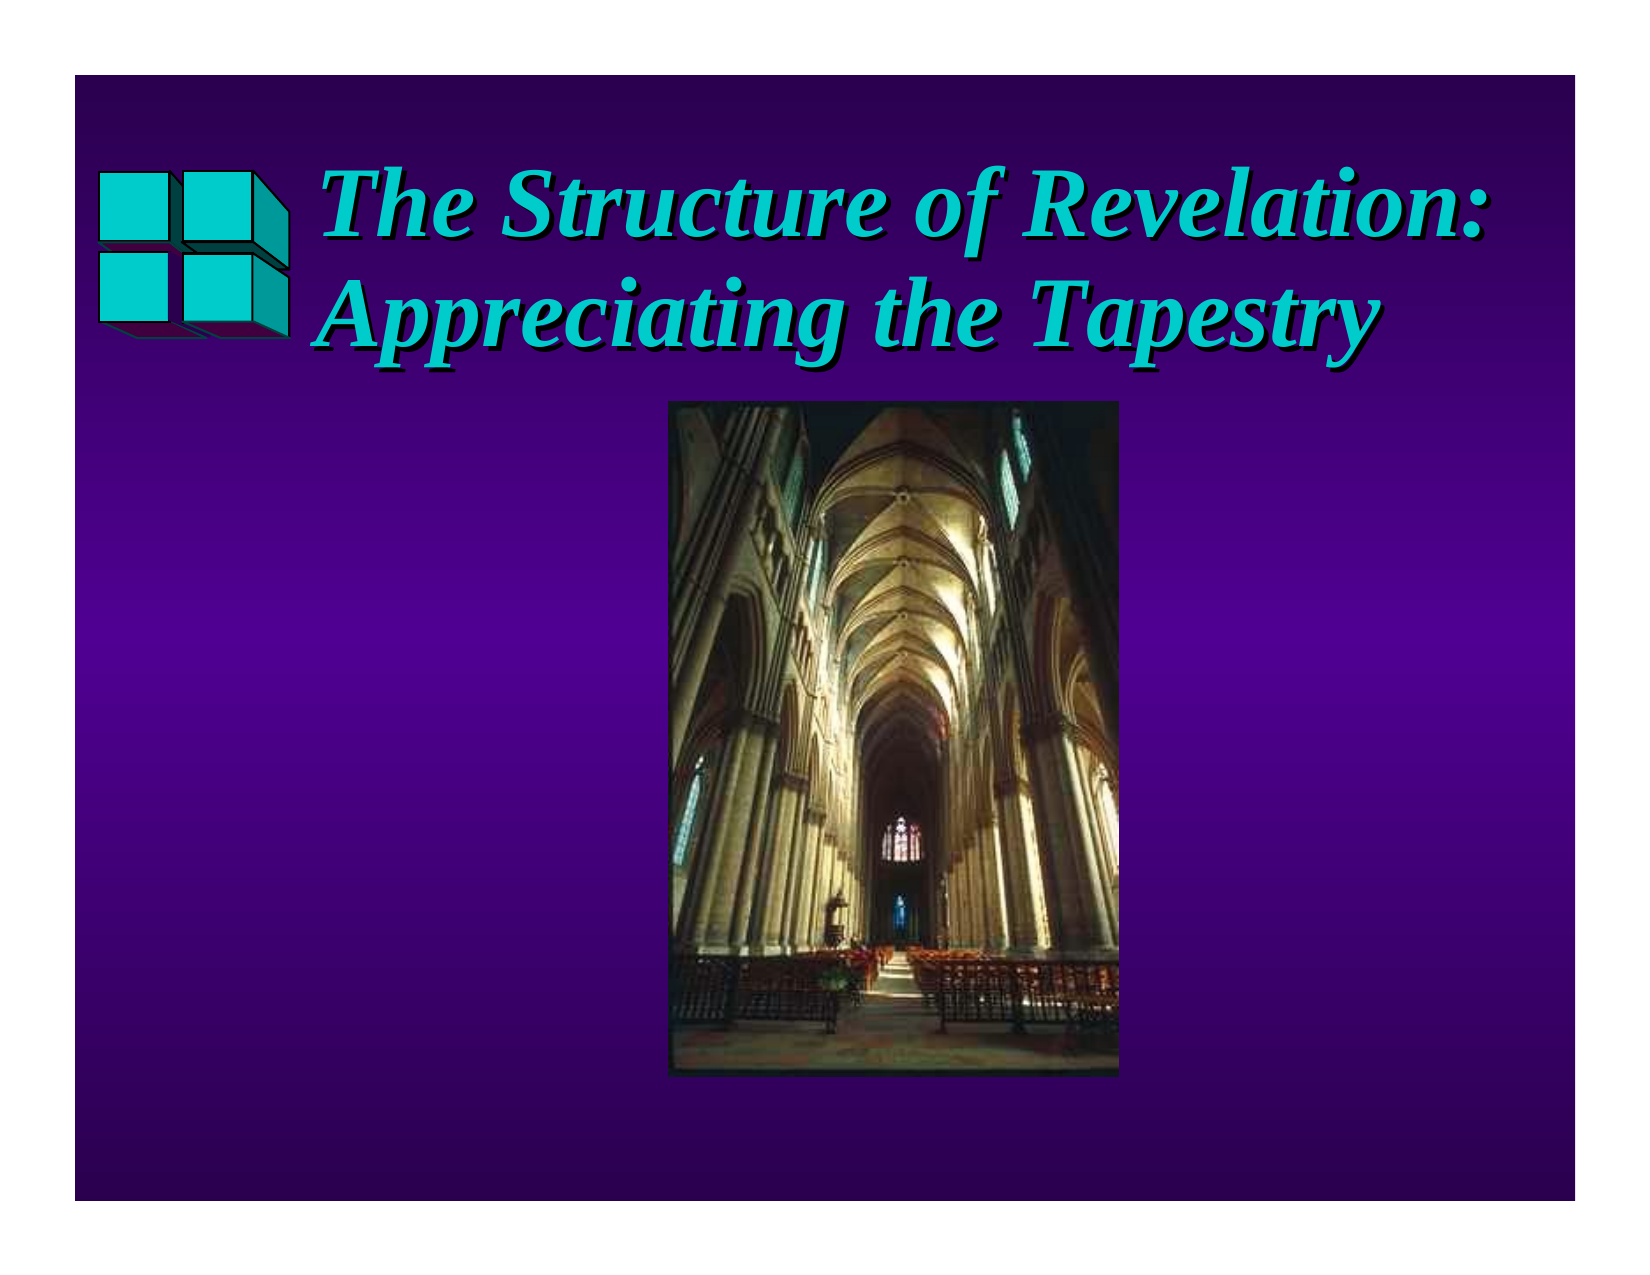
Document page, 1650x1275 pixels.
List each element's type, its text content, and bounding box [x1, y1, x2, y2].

picture [668, 401, 1119, 1077]
title The Structure of Revelation: Appreciating the Tapestry [299, 56, 1525, 459]
